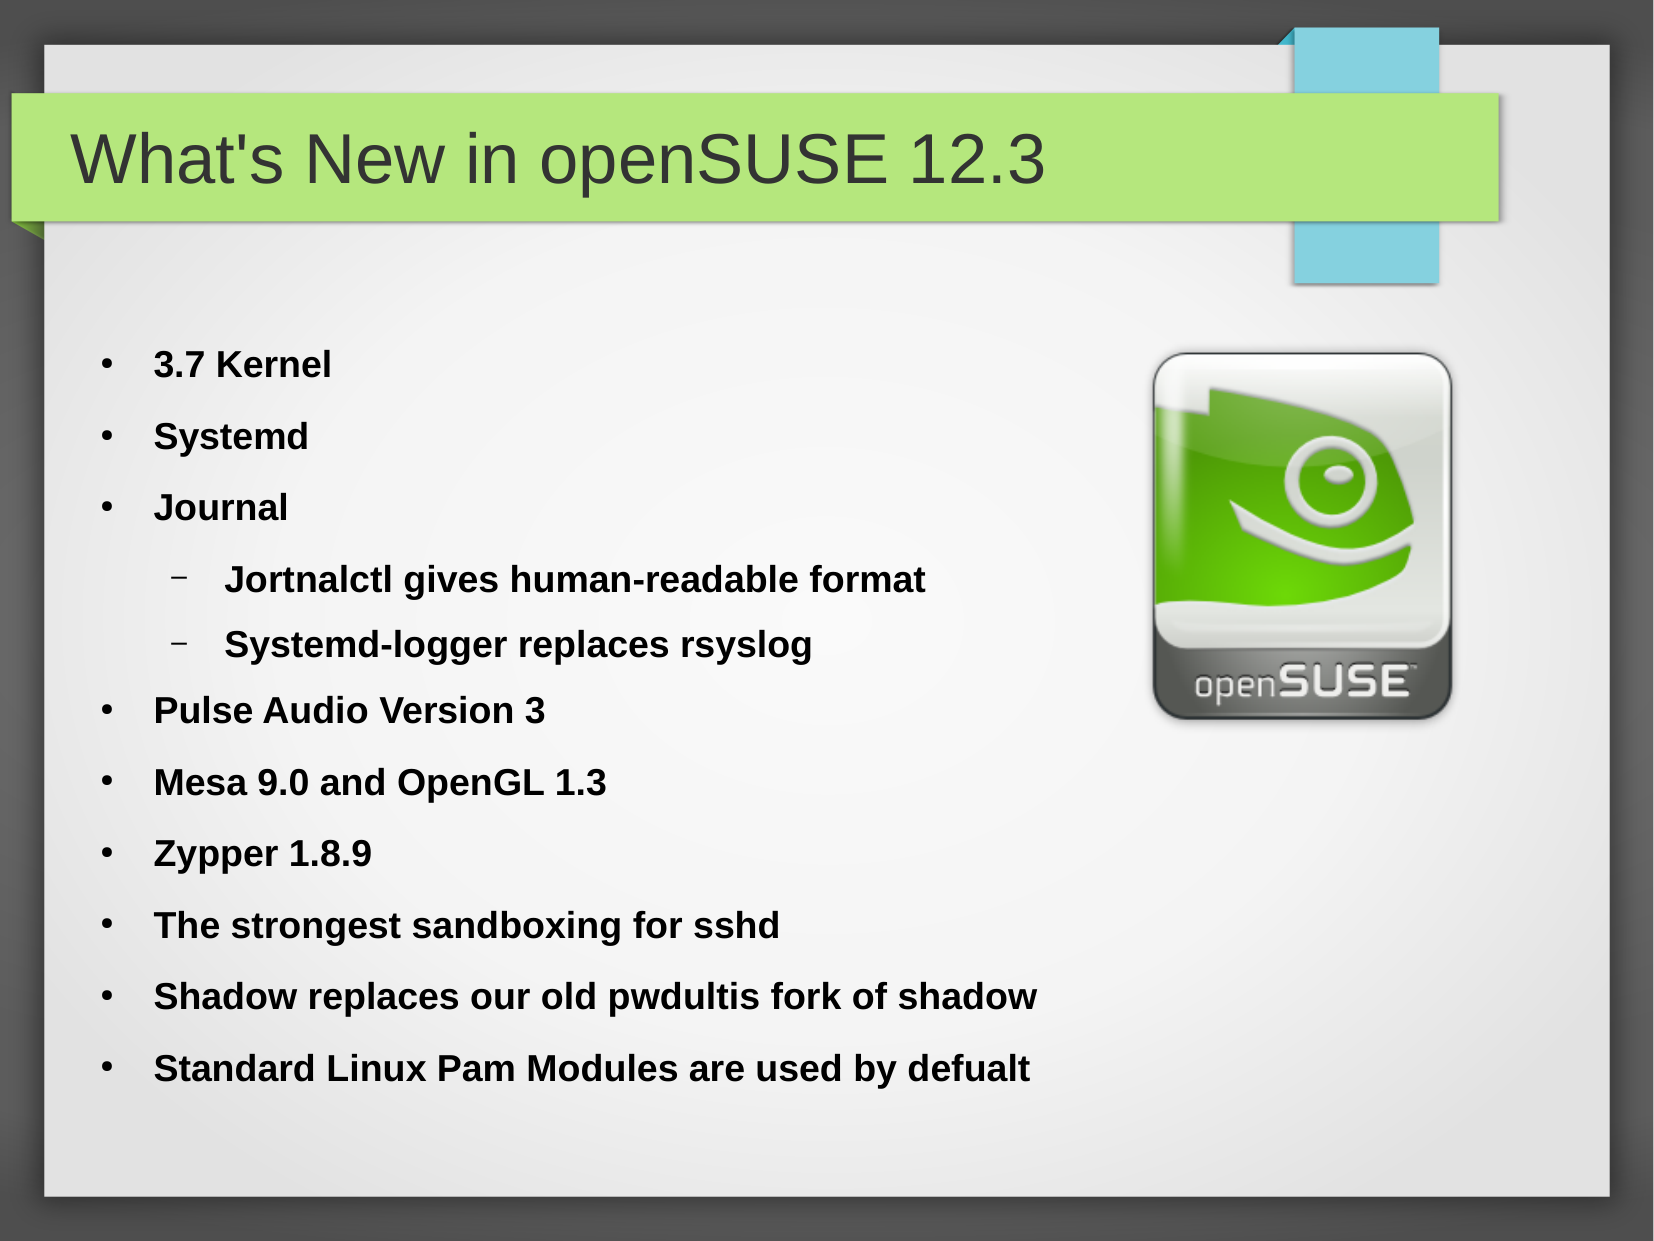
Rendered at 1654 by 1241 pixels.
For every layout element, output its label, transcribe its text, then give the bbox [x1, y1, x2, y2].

list 3.7 Kernel Systemd Journal Jortnalctl gives human-readable format Systemd-logger replaces rsyslog Pulse Audio Version 3 Mesa 9.0 and OpenGL 1.3 Zypper 1.8.9 The strongest sandboxing for sshd Shadow replaces our old pwdultis fork of shadow Standard Linux Pam Modules are used by defualt [82, 343, 1538, 1156]
picture [0, 0, 1654, 1241]
title What's New in openSUSE 12.3 [70, 106, 1229, 213]
